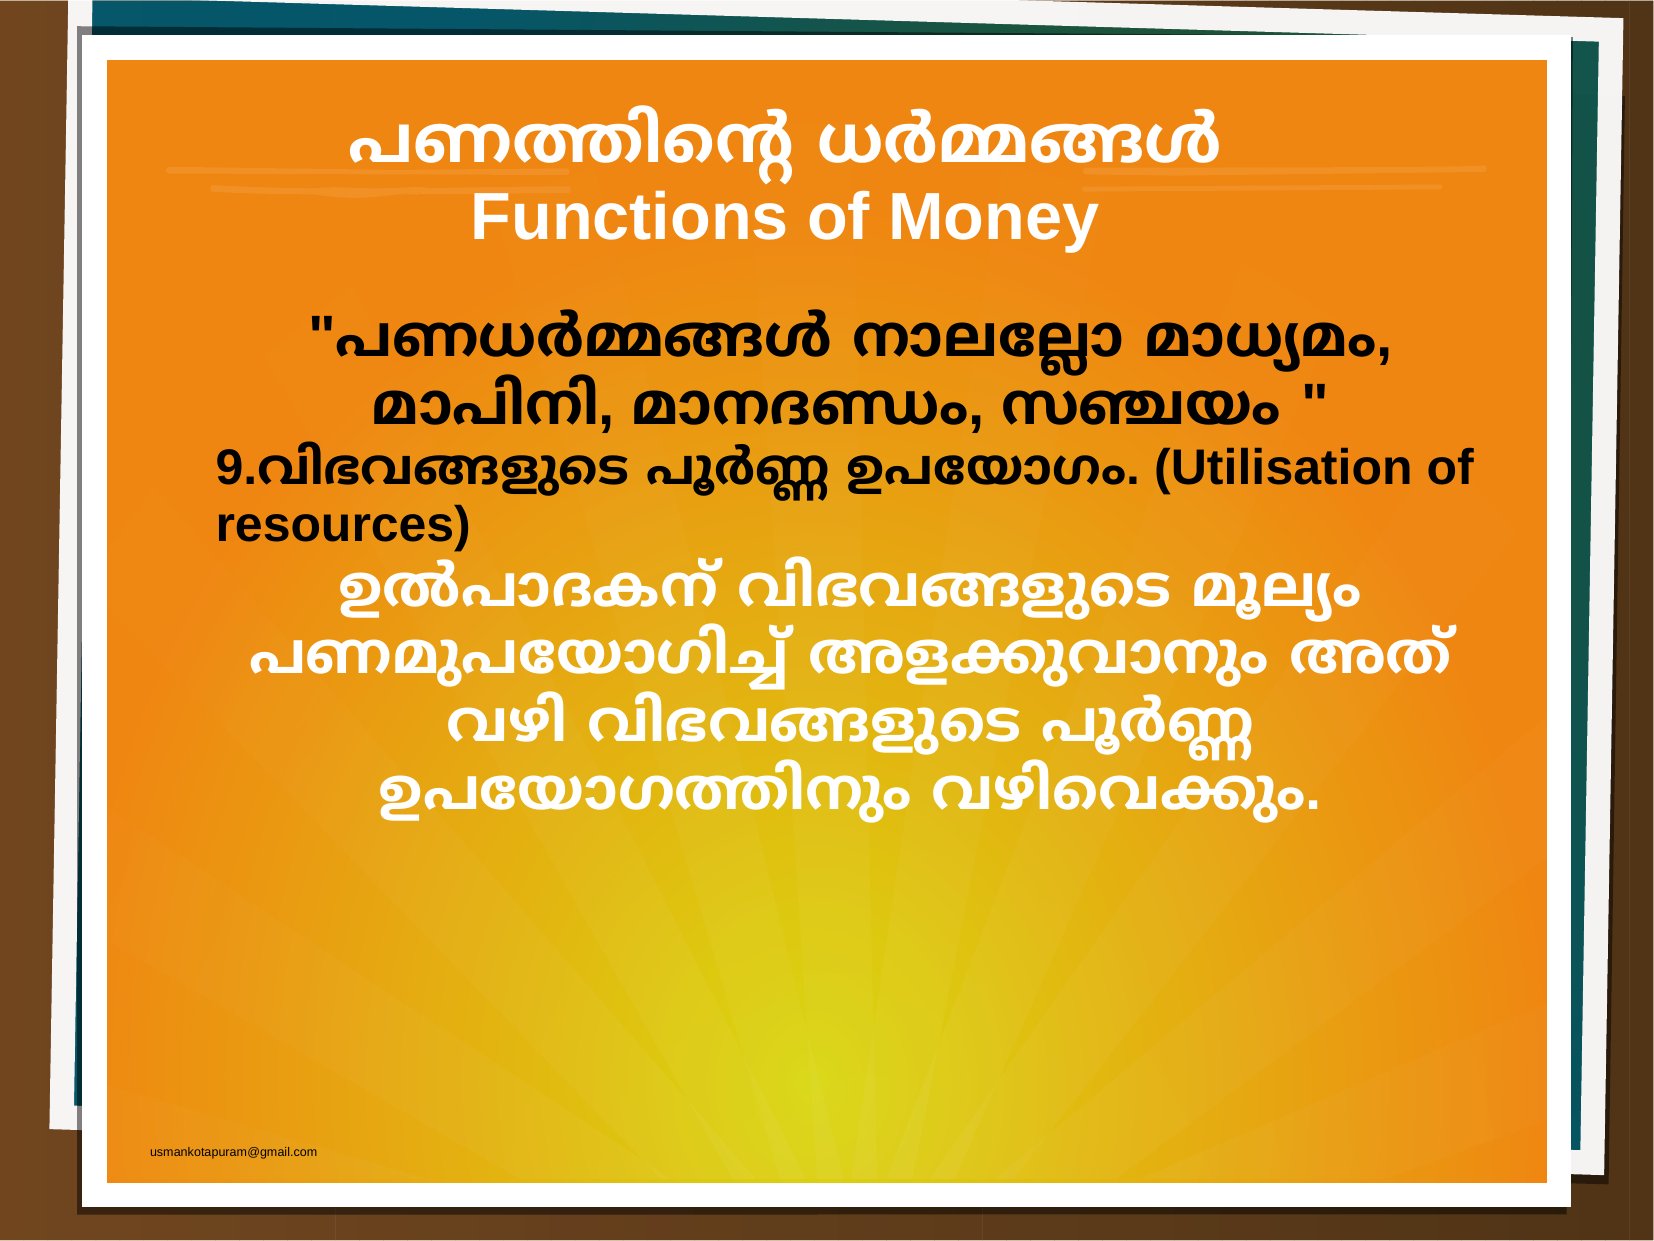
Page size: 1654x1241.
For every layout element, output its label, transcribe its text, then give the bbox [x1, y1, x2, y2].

text_box "പണധർമ്മങ്ങൾ നാലല്ലോ മാധ്യമം, മാപിനി, മാനദണ്ഡം, സഞ്ചയം " 9.വിഭവങ്ങളുടെ പൂർണ്ണ ഉപയോഗം. (Utilisation of resources) ഉൽപാദകന് വിഭവങ്ങളുടെ മൂല്യം പണമുപയോഗിച്ച് അളക്കുവാനും അത് വഴി വിഭവങ്ങളുടെ പൂർണ്ണ ഉപയോഗത്തിനും വഴിവെക്കും. [200, 295, 1501, 782]
title പണത്തിന്റെ ധർമ്മങ്ങൾ Functions of Money [129, 78, 1441, 276]
